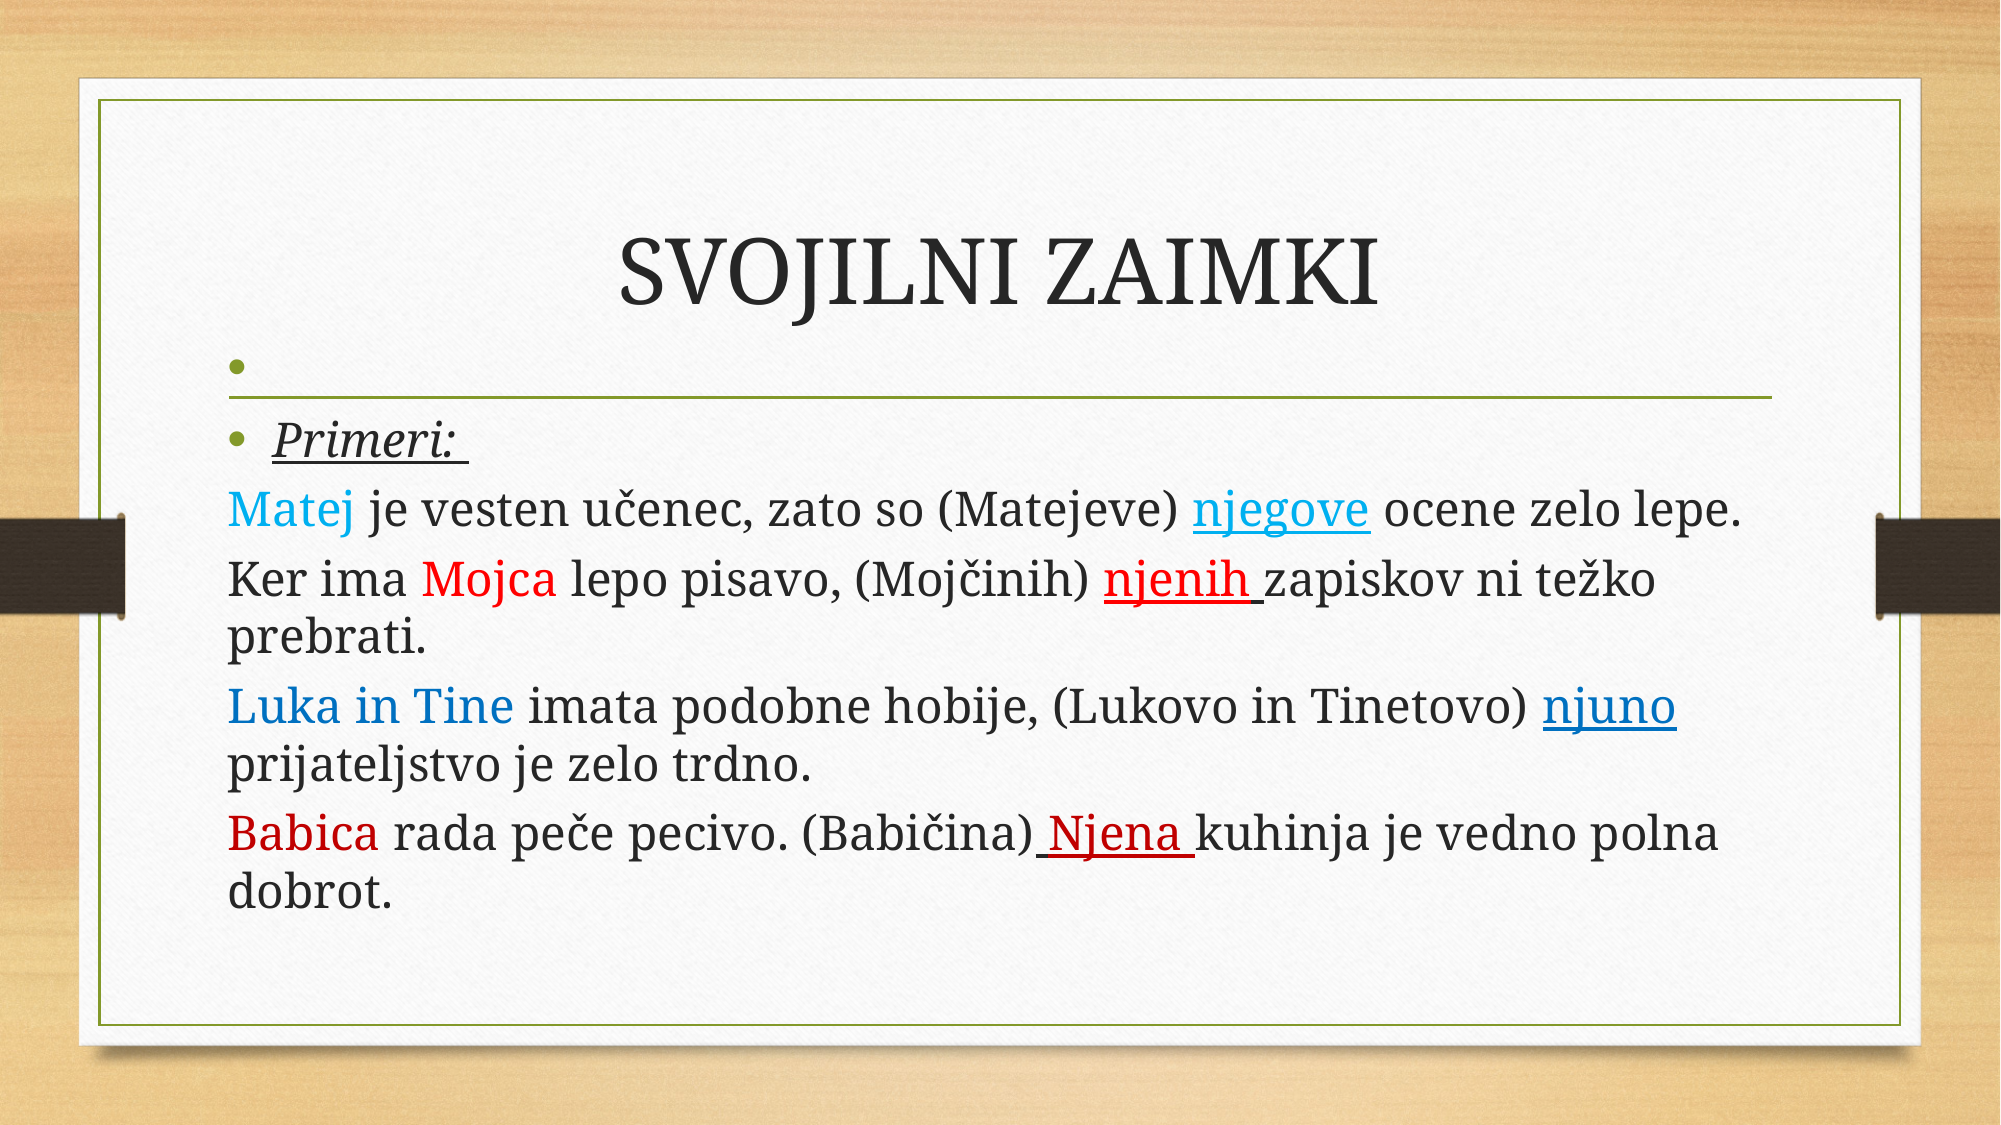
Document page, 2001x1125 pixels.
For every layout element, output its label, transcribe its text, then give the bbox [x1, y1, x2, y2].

title SVOJILNI ZAIMKI [212, 161, 1788, 328]
list Primeri: Matej je vesten učenec, zato so (Matejeve) njegove ocene zelo lepe. Ker ima Mojca lepo pisavo, (Mojčinih) njenih zapiskov ni težko prebrati. Luka in Tine imata podobne hobije, (Lukovo in Tinetovo) njuno prijateljstvo je zelo trdno. Babica rada peče pecivo. (Babičina) Njena kuhinja je vedno polna dobrot. [212, 328, 1788, 964]
